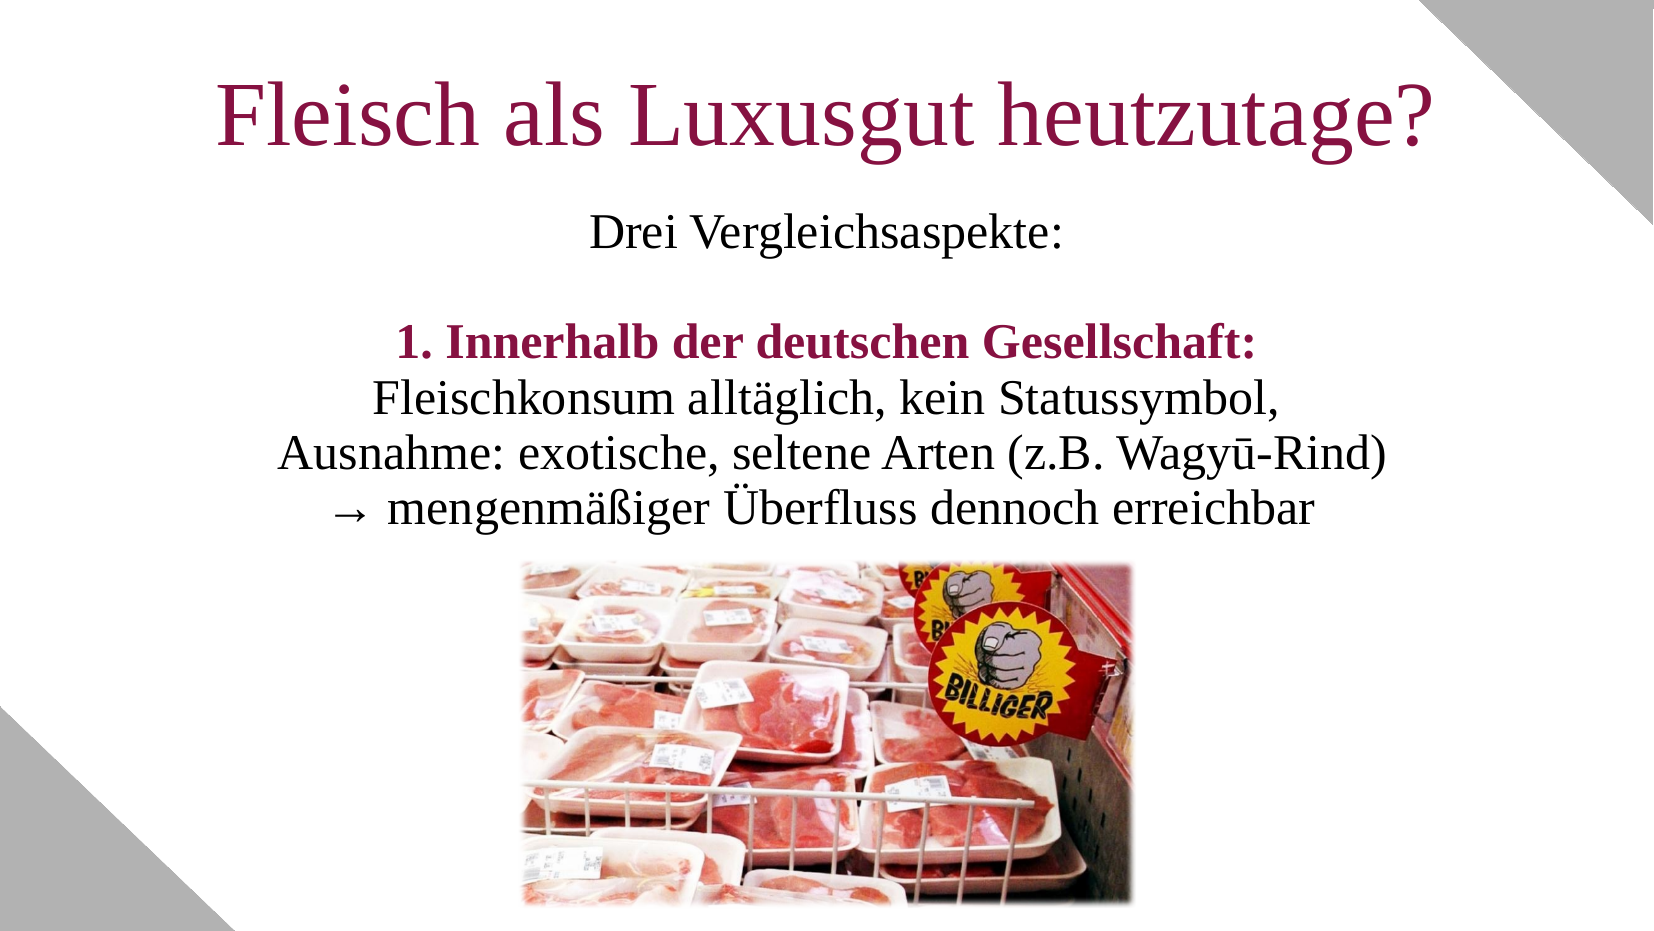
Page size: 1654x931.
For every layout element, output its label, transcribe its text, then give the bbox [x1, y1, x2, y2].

text_box [0, 706, 235, 931]
text_box [1419, 0, 1654, 225]
subtitle Drei Vergleichsaspekte: 1. Innerhalb der deutschen Gesellschaft: Fleischkonsum alltäglich, kein Statussymbol, Ausnahme: exotische, seltene Arten (z.B. Wagyū-Rind) → mengenmäßiger Überfluss dennoch erreichbar [82, 203, 1571, 882]
picture [518, 559, 1137, 909]
title Fleisch als Luxusgut heutzutage? [82, 37, 1571, 193]
